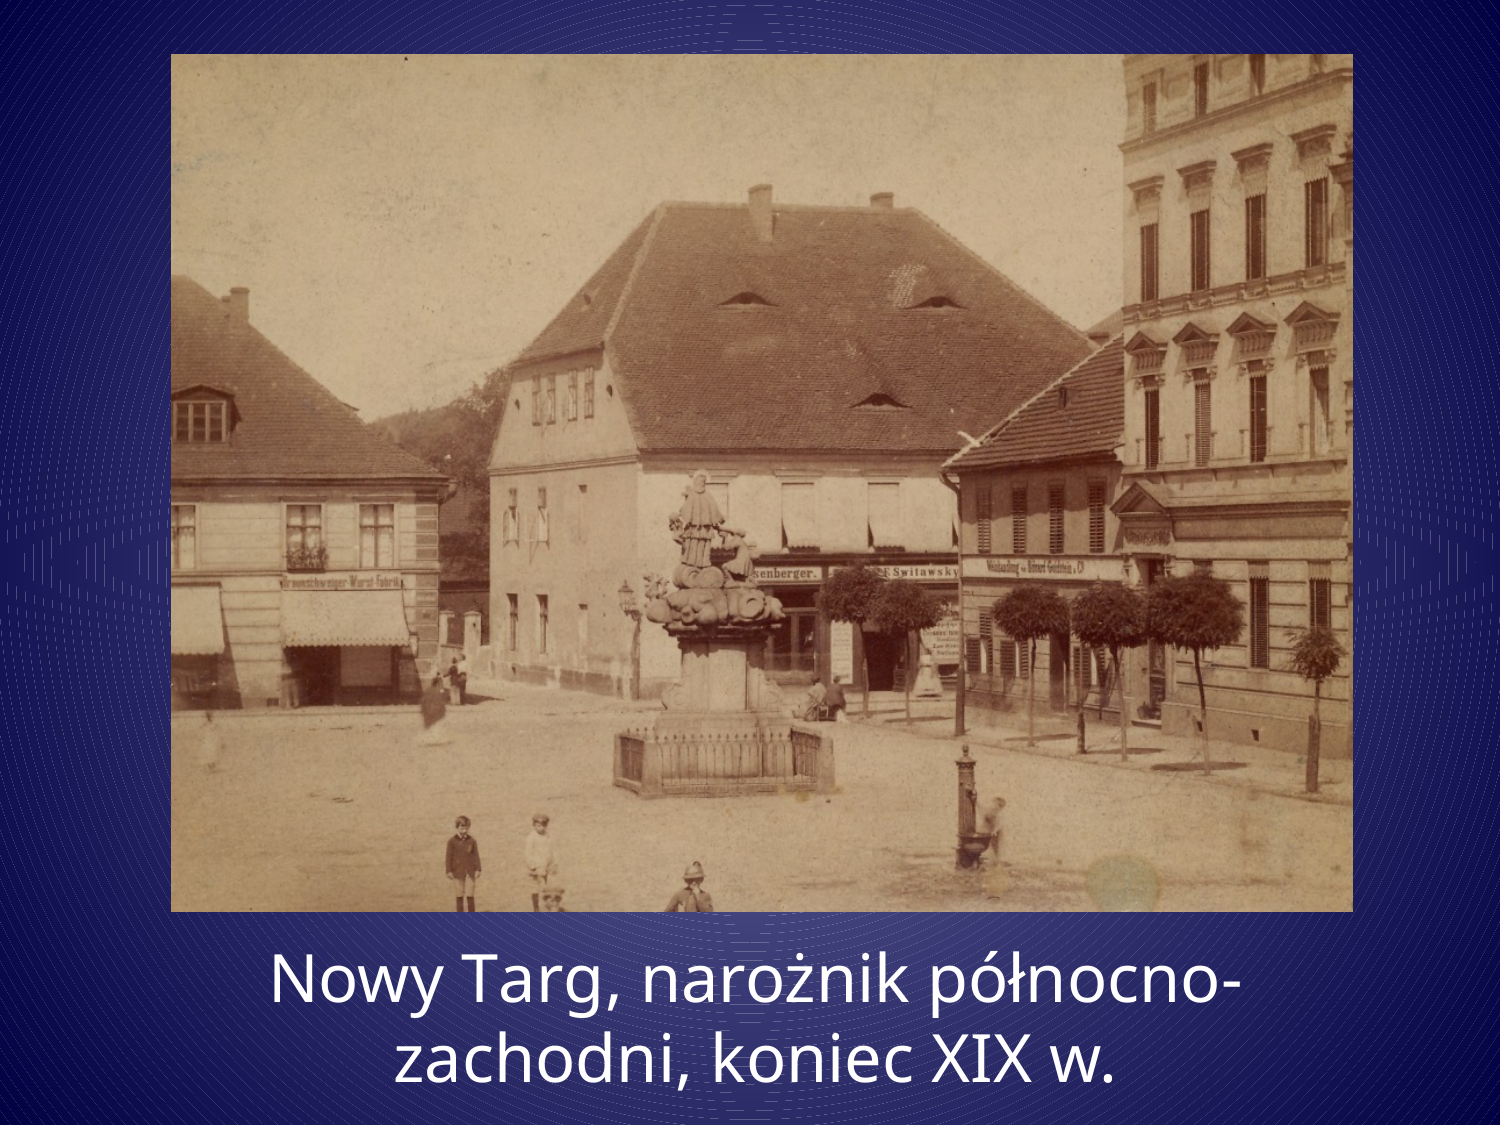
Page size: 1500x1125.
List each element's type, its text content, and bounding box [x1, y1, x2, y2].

text_box Nowy Targ, narożnik północno-zachodni, koniec XIX w. [147, 928, 1365, 1106]
picture [171, 54, 1353, 912]
